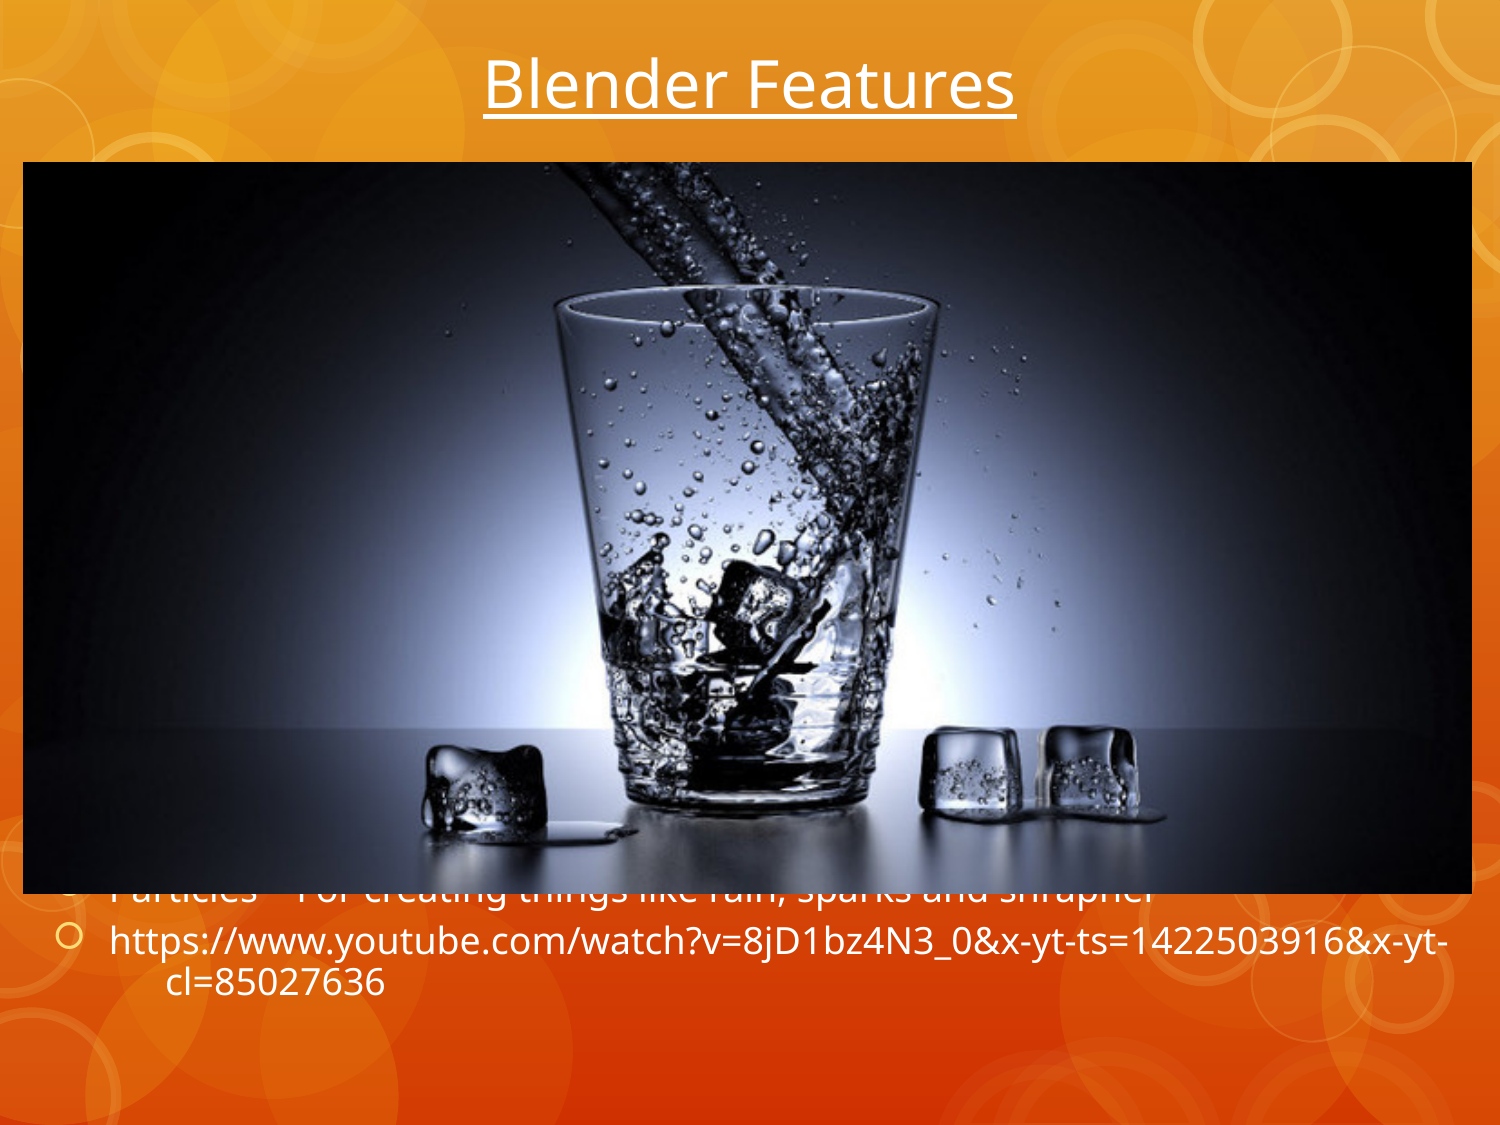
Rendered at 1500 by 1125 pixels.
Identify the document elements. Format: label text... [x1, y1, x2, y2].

picture [23, 162, 1472, 894]
list Amazing Simulations Whether you need a crumbling building, rain, fire, smoke, fluid, cloth or full on destruction, Blender delivers great looking results. Blender’s simulation tools include: Fluid – Realistic water and fluid simulations. Smoke – Billowing smoke with flames and scene interaction. Hair – Beautiful wafts of hair that blows in the wind and interacts with collisions. Cloth – Amazingly realistic cloth simulations for clothing and environments Rigid Body Physics – Makes any object destructable and collidable Particles – For creating things like rain, sparks and shrapnel https://www.youtube.com/watch?v=8jD1bz4N3_0&x-yt-ts=1422503916&x-yt-cl=85027636 [37, 137, 1500, 1125]
title Blender Features [0, 1, 1500, 163]
